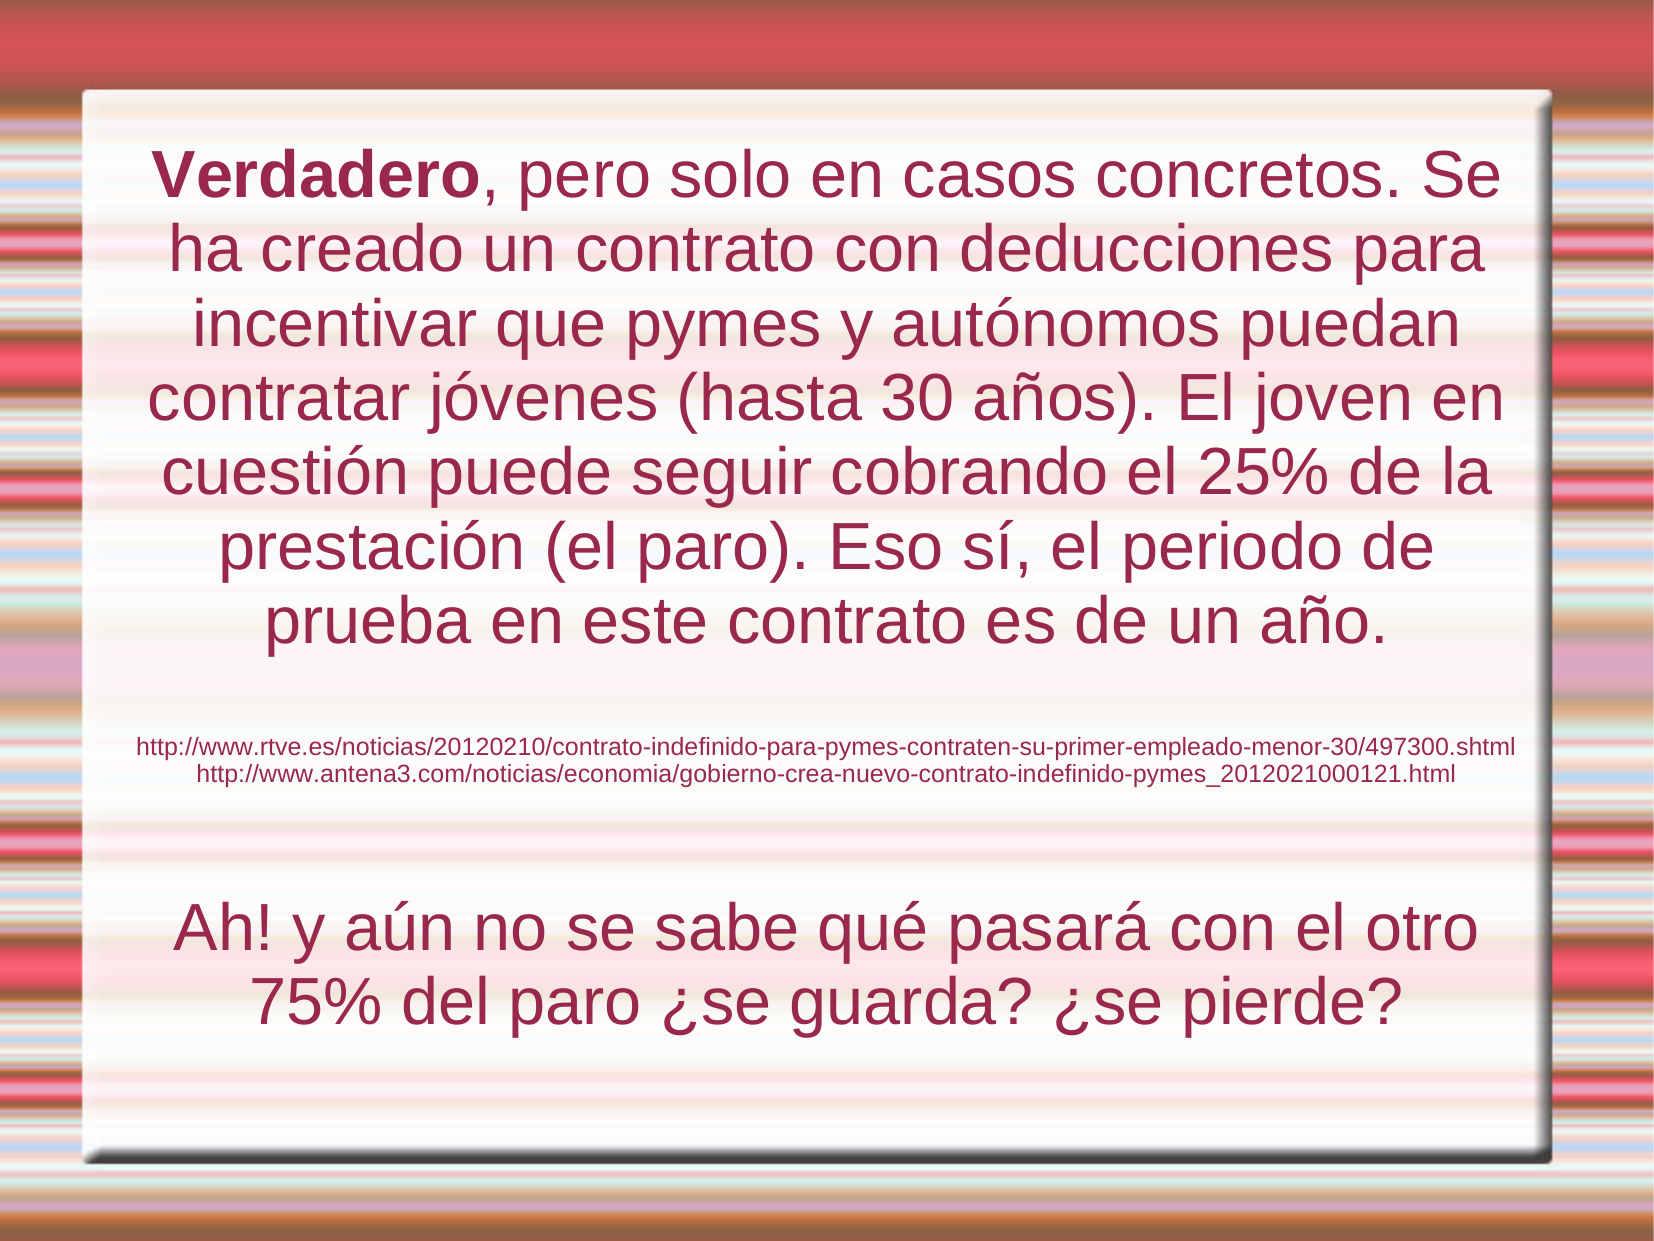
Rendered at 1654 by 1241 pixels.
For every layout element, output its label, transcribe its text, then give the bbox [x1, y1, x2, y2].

text_box Verdadero, pero solo en casos concretos. Se ha creado un contrato con deducciones para incentivar que pymes y autónomos puedan contratar jóvenes (hasta 30 años). El joven en cuestión puede seguir cobrando el 25% de la prestación (el paro). Eso sí, el periodo de prueba en este contrato es de un año. http://www.rtve.es/noticias/20120210/contrato-indefinido-para-pymes-contraten-su-primer-empleado-menor-30/497300.shtml http://www.antena3.com/noticias/economia/gobierno-crea-nuevo-contrato-indefinido-pymes_2012021000121.html Ah! y aún no se sabe qué pasará con el otro 75% del paro ¿se guarda? ¿se pierde? [121, 114, 1534, 1133]
picture [0, 0, 1654, 1241]
